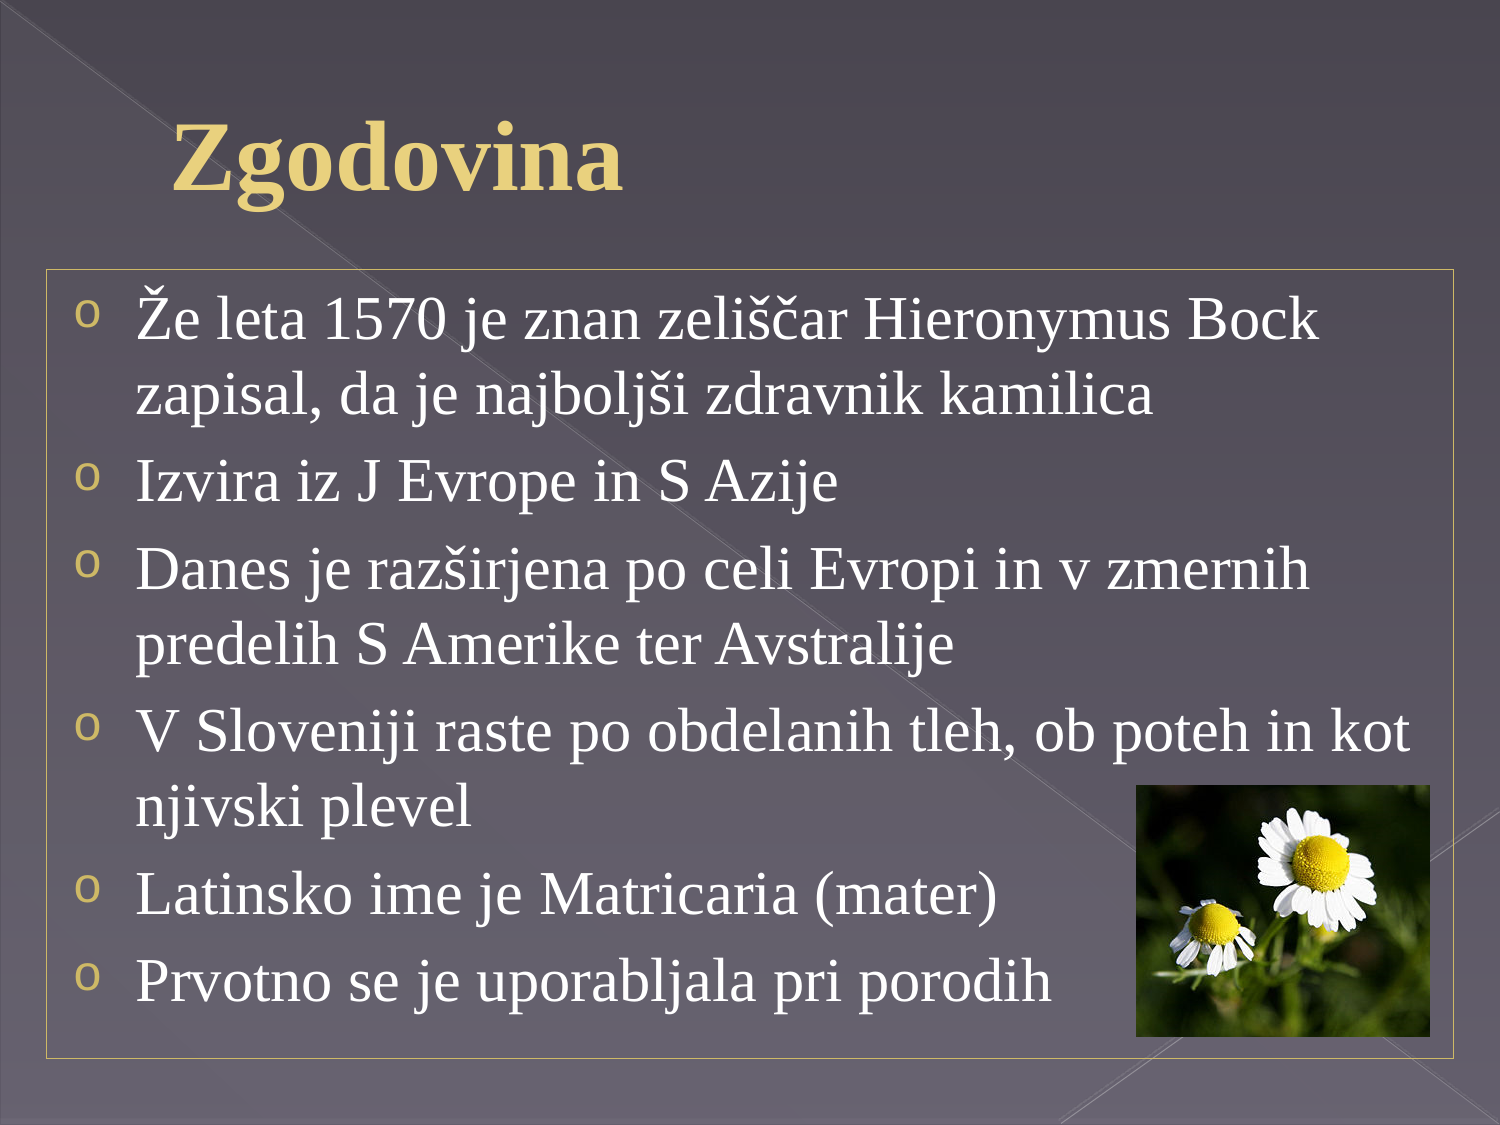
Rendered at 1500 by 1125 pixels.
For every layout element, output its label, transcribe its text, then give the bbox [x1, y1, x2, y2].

title Zgodovina [75, 43, 1425, 258]
picture [1136, 785, 1430, 1037]
list Že leta 1570 je znan zeliščar Hieronymus Bock zapisal, da je najboljši zdravnik kamilica Izvira iz J Evrope in S Azije Danes je razširjena po celi Evropi in v zmernih predelih S Amerike ter Avstralije V Sloveniji raste po obdelanih tleh, ob poteh in kot njivski plevel Latinsko ime je Matricaria (mater) Prvotno se je uporabljala pri porodih [46, 269, 1454, 1059]
